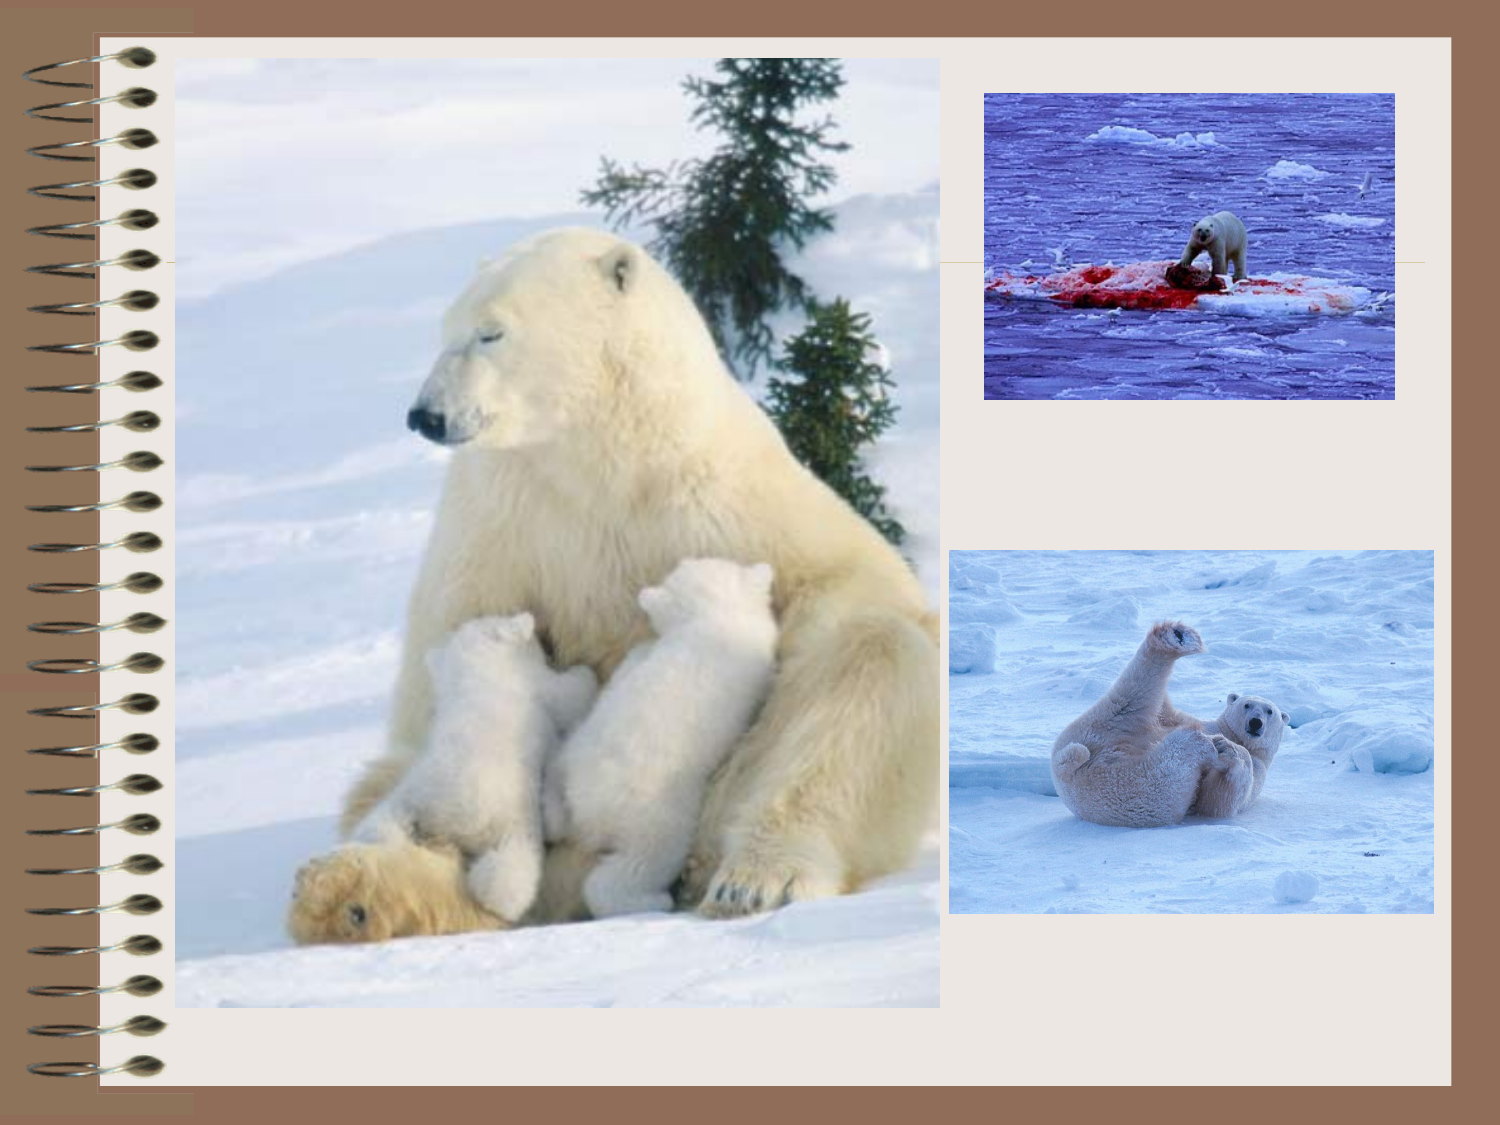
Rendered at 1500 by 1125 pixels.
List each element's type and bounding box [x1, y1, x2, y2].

picture [0, 8, 940, 1115]
picture [984, 93, 1395, 400]
picture [949, 550, 1434, 915]
